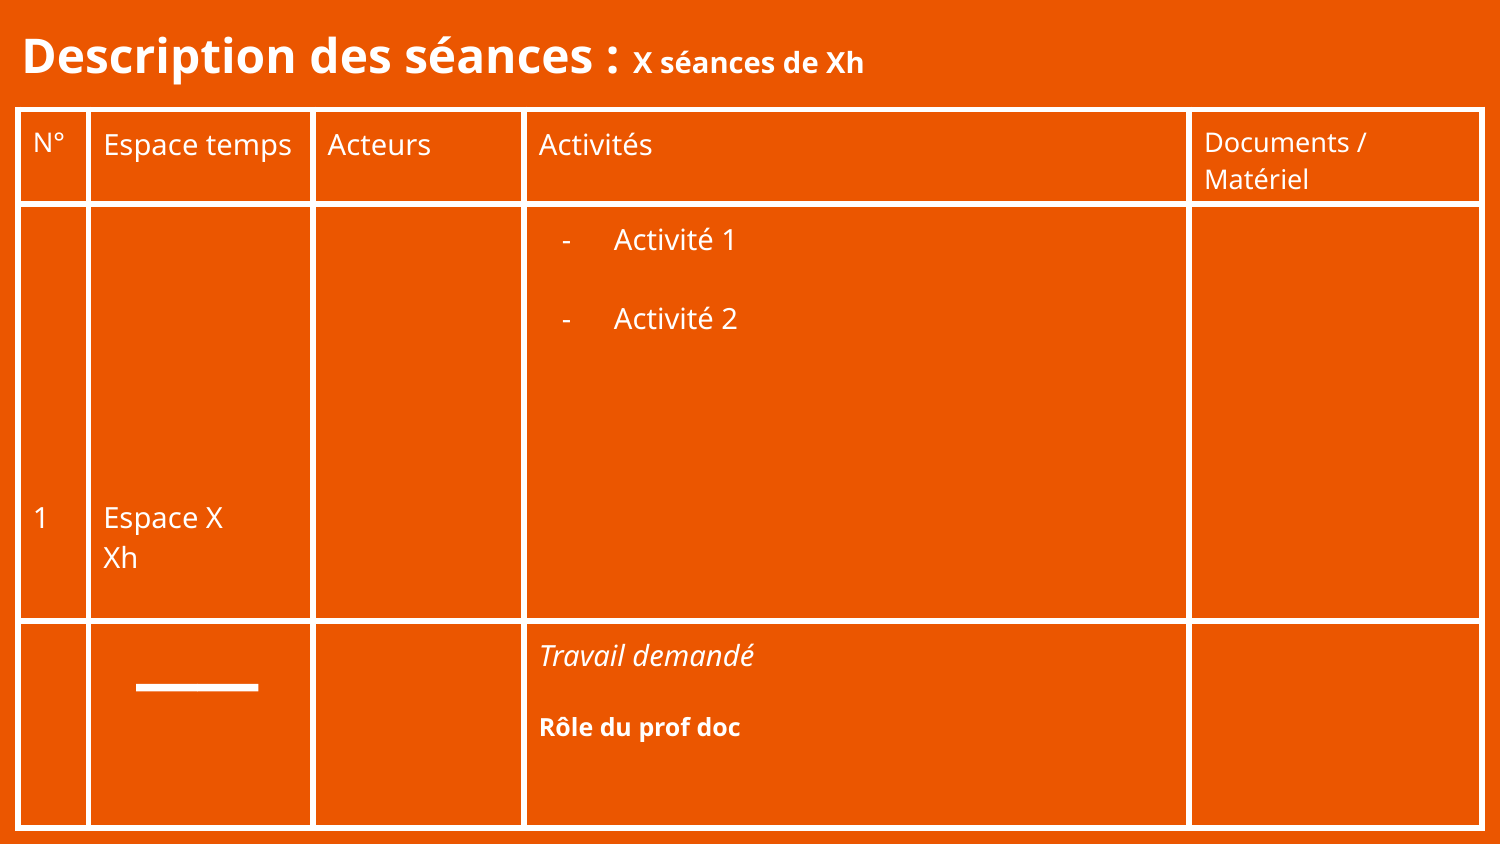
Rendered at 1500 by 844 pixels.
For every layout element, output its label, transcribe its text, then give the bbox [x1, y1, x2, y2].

text_box Description des séances : X séances de Xh [6, 11, 1487, 99]
table_cell [316, 624, 521, 825]
table_cell 1 [21, 207, 86, 618]
table_header Acteurs [316, 112, 521, 201]
table_header Espace temps [91, 112, 310, 201]
table_cell [21, 624, 86, 825]
table_cell [1192, 624, 1479, 825]
table_cell [316, 207, 521, 618]
table_header N° [21, 112, 86, 201]
table_cell Activité 1 Activité 2 [527, 207, 1186, 618]
table_cell [91, 624, 310, 825]
table_cell Travail demandé Rôle du prof doc [527, 624, 1186, 825]
table_header Documents / Matériel [1192, 112, 1479, 201]
table_header Activités [527, 112, 1186, 201]
table_cell [1192, 207, 1479, 618]
table_cell Espace X Xh [91, 207, 310, 618]
